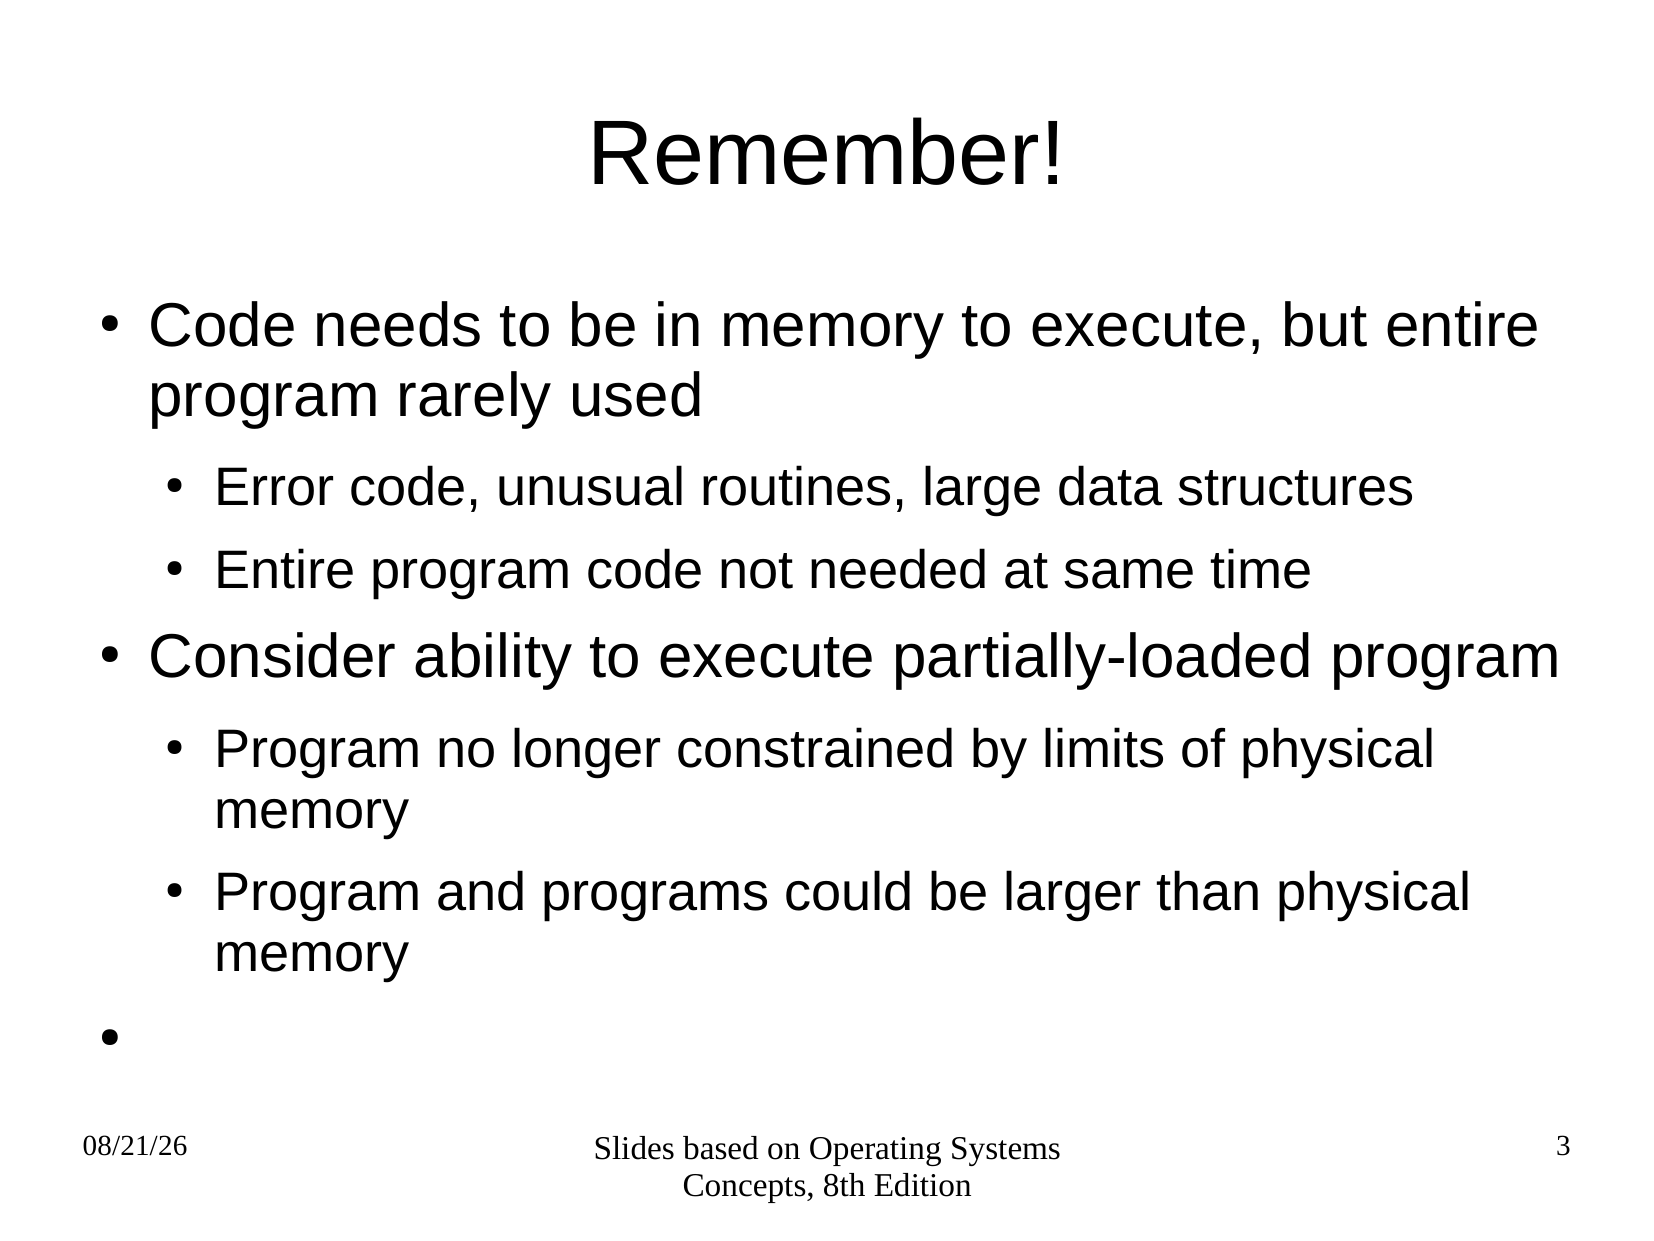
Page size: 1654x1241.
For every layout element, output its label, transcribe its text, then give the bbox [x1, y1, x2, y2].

list Code needs to be in memory to execute, but entire program rarely used Error code, unusual routines, large data structures Entire program code not needed at same time Consider ability to execute partially-loaded program Program no longer constrained by limits of physical memory Program and programs could be larger than physical memory [82, 290, 1571, 1010]
title Remember! [82, 49, 1571, 257]
